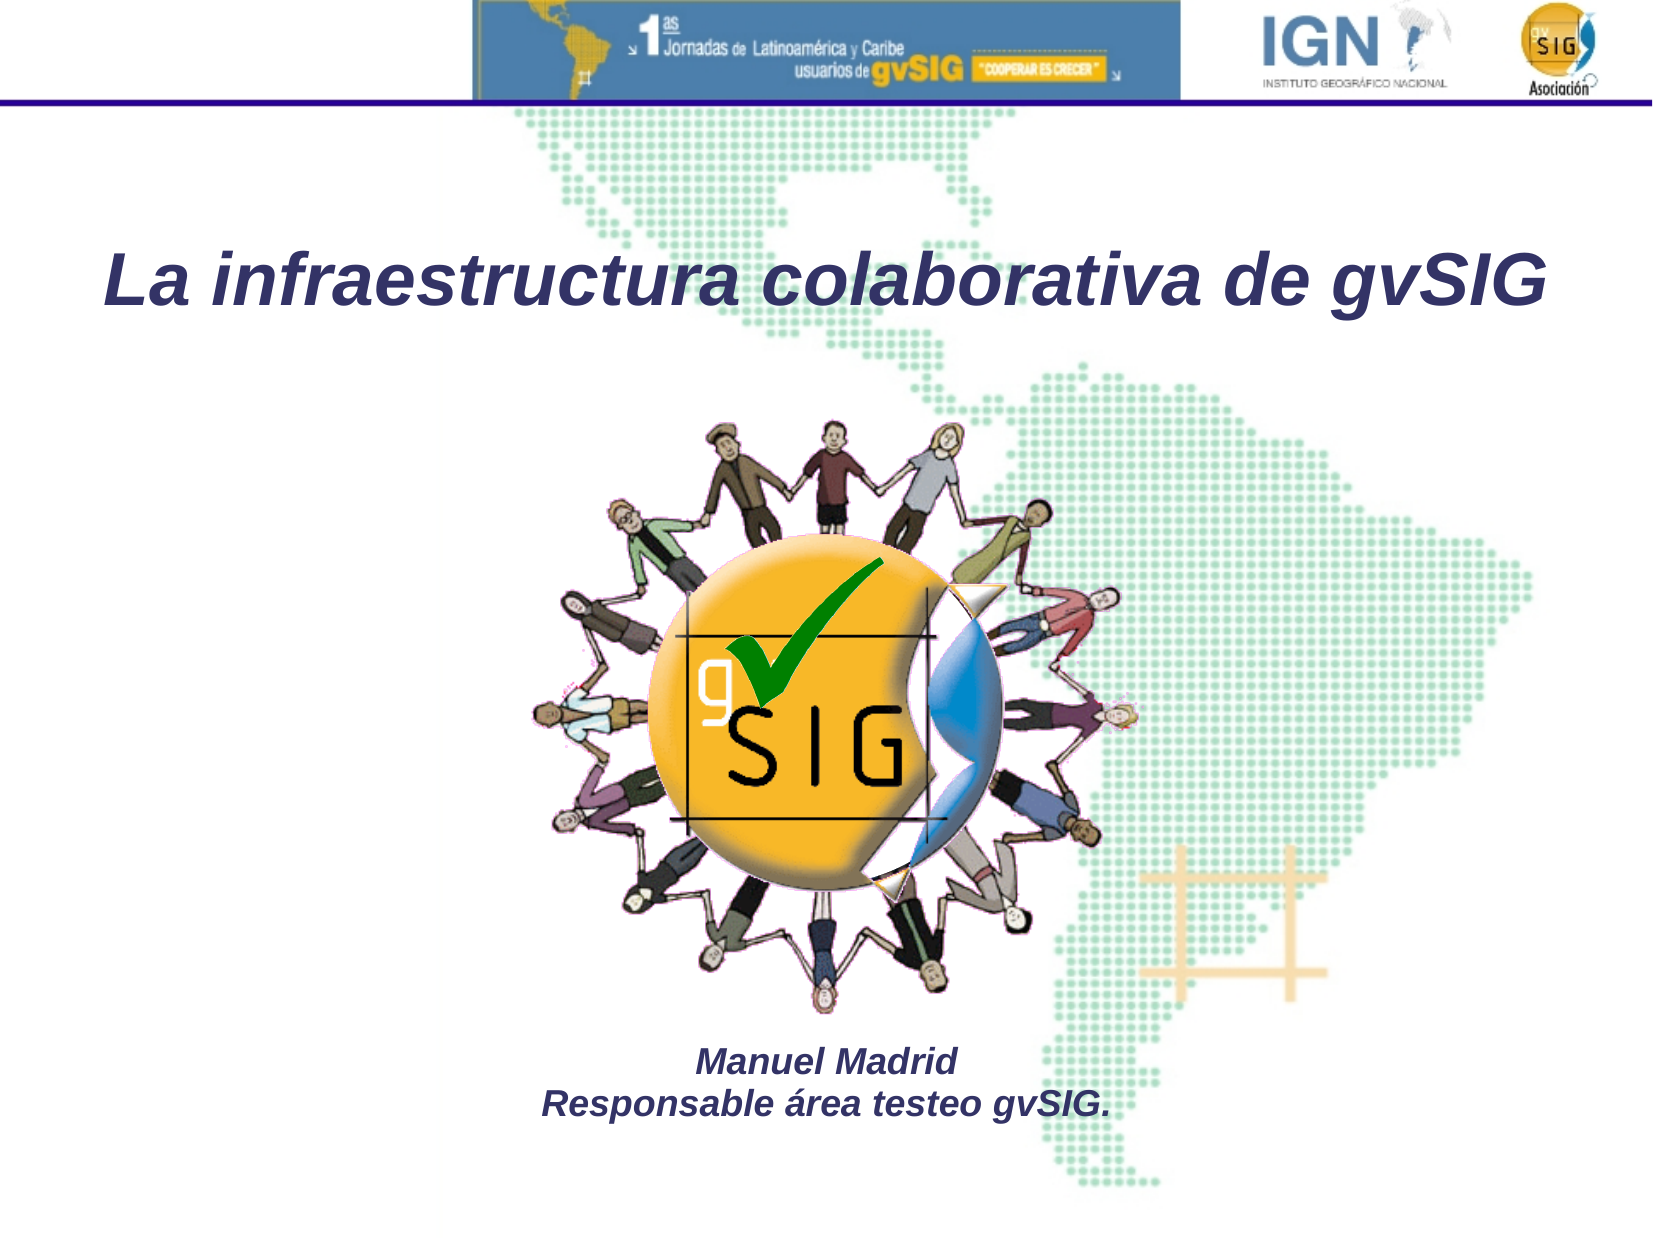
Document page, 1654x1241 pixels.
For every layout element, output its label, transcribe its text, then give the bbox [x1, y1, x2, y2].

text_box Manuel Madrid Responsable área testeo gvSIG. [88, 1033, 1565, 1135]
text_box La infraestructura colaborativa de gvSIG [88, 230, 1565, 332]
picture [0, 0, 1653, 1238]
